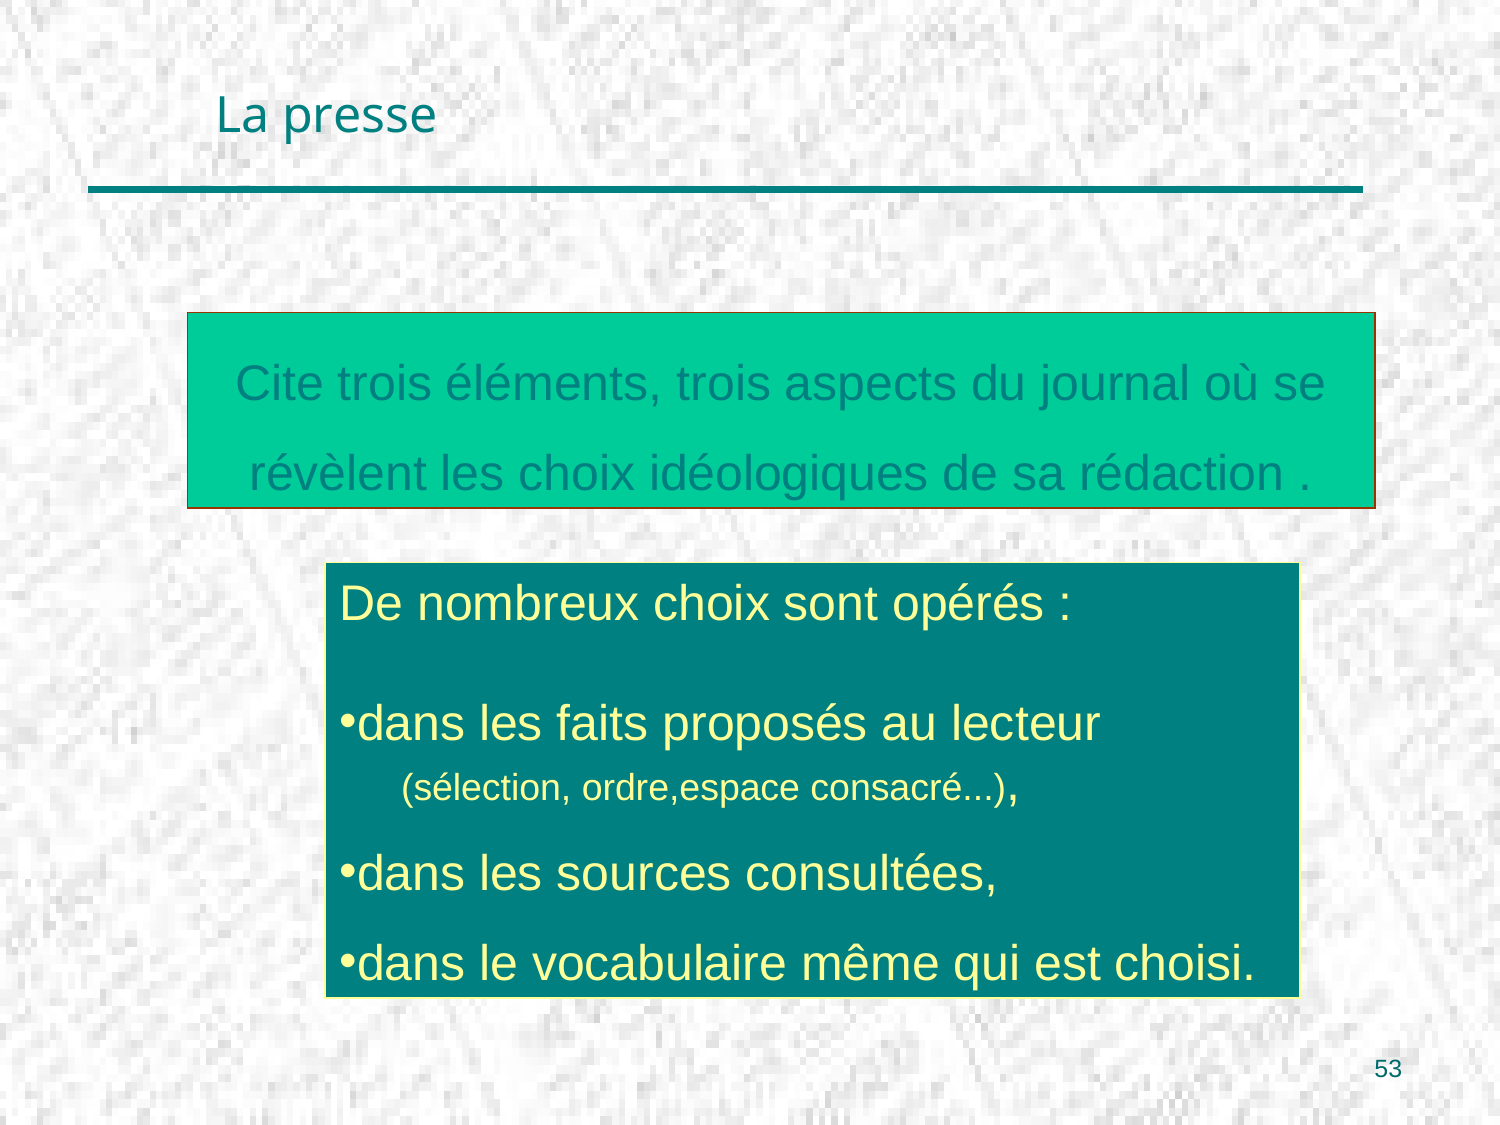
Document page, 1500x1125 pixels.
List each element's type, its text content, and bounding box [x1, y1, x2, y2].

text_box Cite trois éléments, trois aspects du journal où se révèlent les choix idéologiques de sa rédaction . [187, 312, 1376, 508]
text_box La presse [200, 74, 454, 151]
picture [0, 0, 1500, 1125]
text_box De nombreux choix sont opérés : dans les faits proposés au lecteur (sélection, ordre,espace consacré...), dans les sources consultées, dans le vocabulaire même qui est choisi. [324, 562, 1301, 998]
